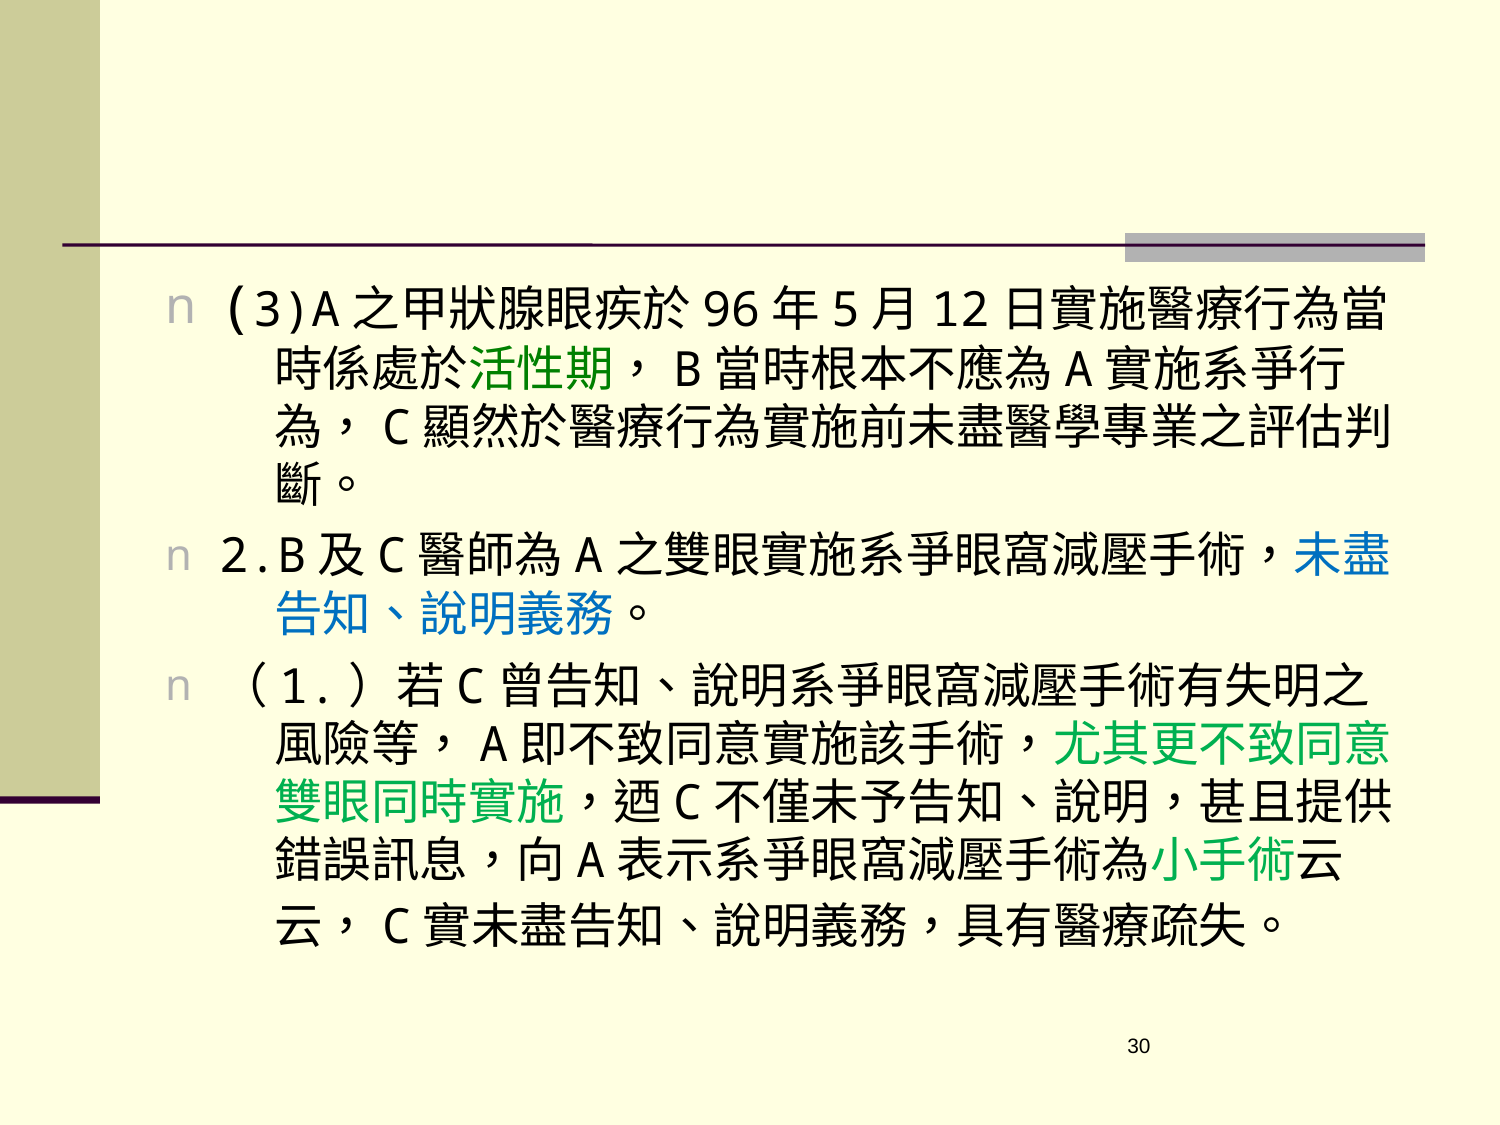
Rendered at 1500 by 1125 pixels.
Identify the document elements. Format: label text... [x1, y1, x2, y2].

text_box [1112, 1025, 1426, 1101]
list (3)A之甲狀腺眼疾於96年5月12日實施醫療行為當時係處於活性期，B當時根本不應為A實施系爭行為，C顯然於醫療行為實施前未盡醫學專業之評估判斷。 2.B及C醫師為A之雙眼實施系爭眼窩減壓手術，未盡告知、說明義務。 （1.）若C曾告知、說明系爭眼窩減壓手術有失明之風險等，A即不致同意實施該手術，尤其更不致同意雙眼同時實施，迺C不僅未予告知、說明，甚且提供錯誤訊息，向A表示系爭眼窩減壓手術為小手術云云，C實未盡告知、說明義務，具有醫療疏失。 [150, 262, 1426, 1006]
